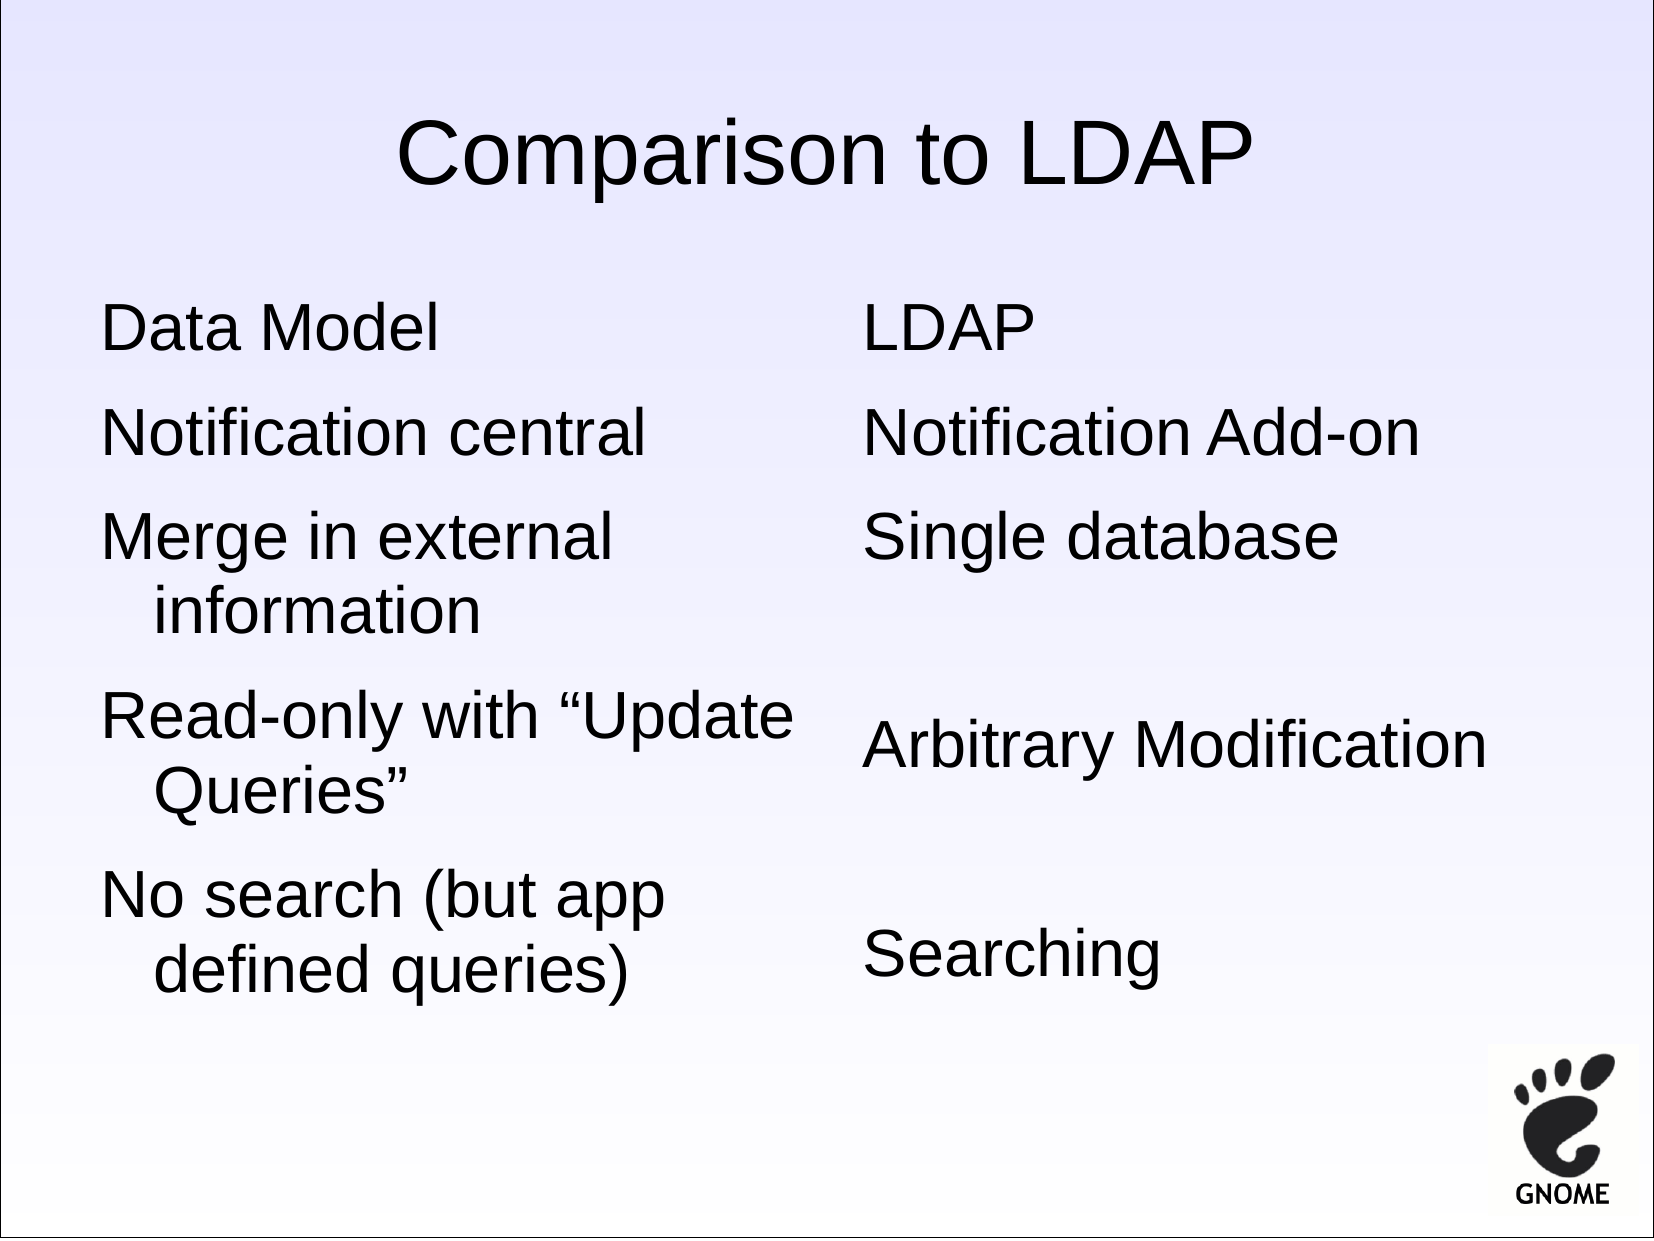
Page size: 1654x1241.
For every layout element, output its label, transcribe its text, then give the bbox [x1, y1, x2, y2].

title Comparison to LDAP [82, 49, 1571, 257]
list LDAP Notification Add-on Single database Arbitrary Modification Searching [845, 290, 1572, 1094]
list Data Model Notification central Merge in external information Read-only with “Update Queries” No search (but app defined queries) [82, 290, 809, 1109]
picture [1488, 1044, 1639, 1216]
